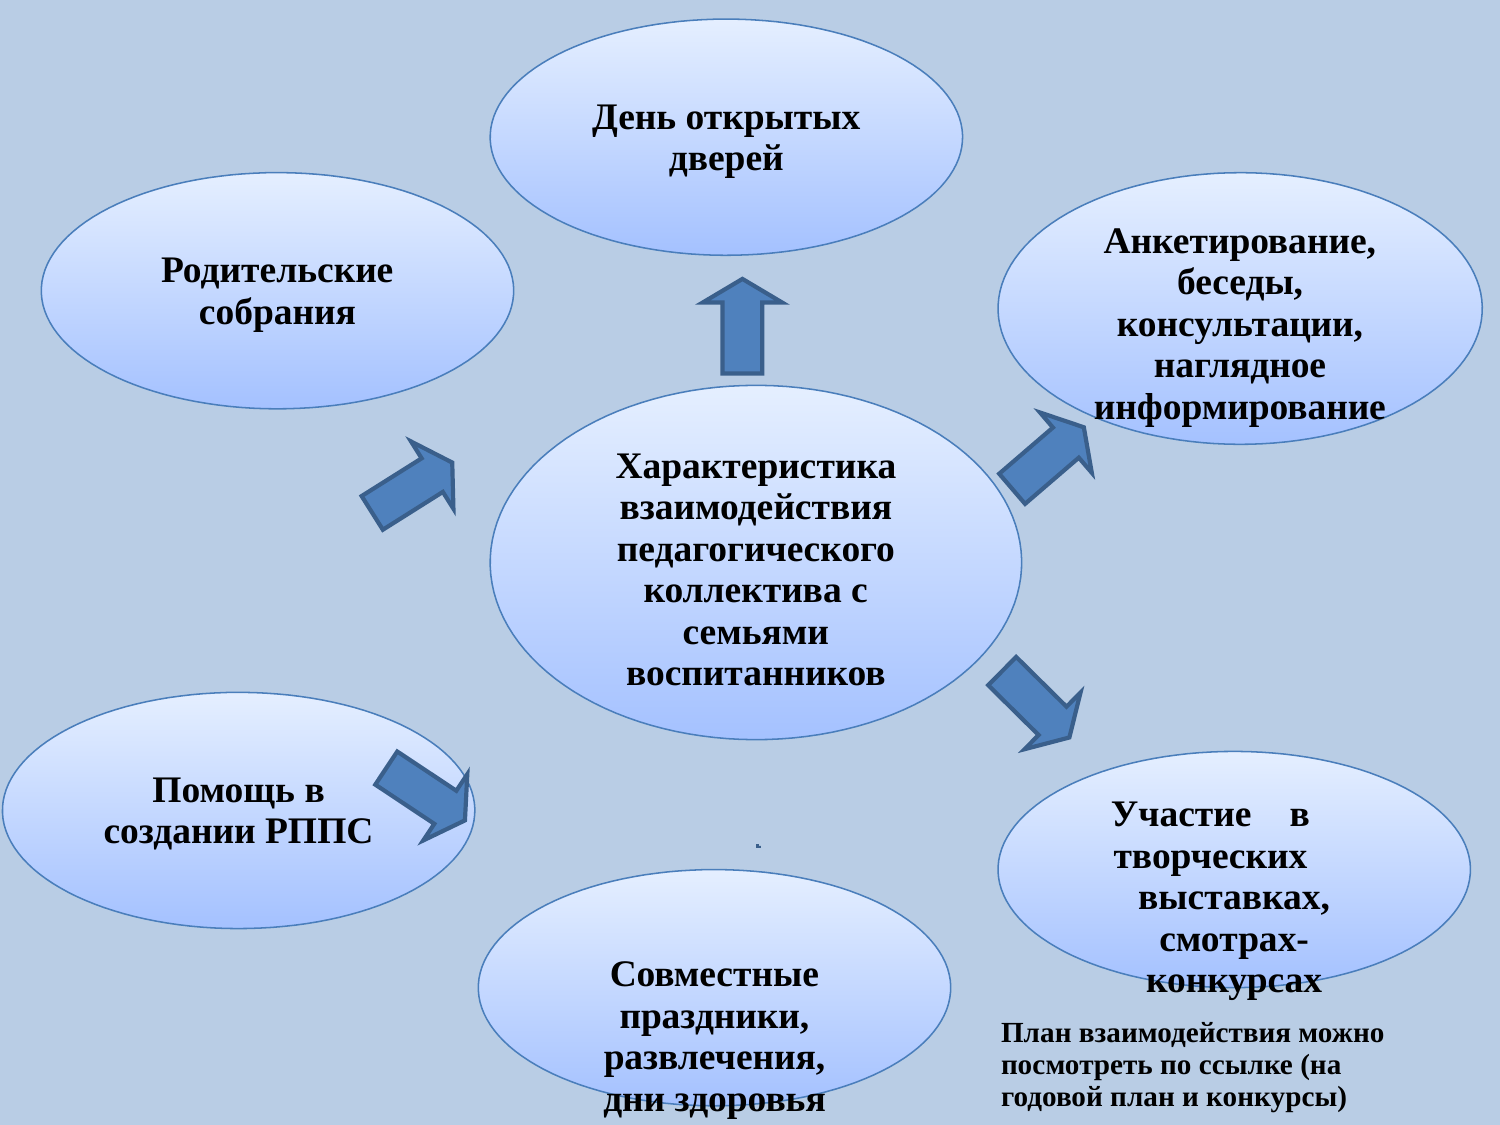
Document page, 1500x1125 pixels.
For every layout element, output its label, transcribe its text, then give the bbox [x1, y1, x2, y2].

text_box Совместные праздники, развлечения, дни здоровья [478, 869, 951, 1106]
text_box [361, 441, 454, 530]
text_box План взаимодействия можно посмотреть по ссылке (на годовой план и конкурсы) [986, 1008, 1459, 1121]
text_box Участие в творческих выставках, смотрах-конкурсах [998, 751, 1471, 988]
text_box Родительские собрания [41, 172, 514, 409]
text_box Характеристика взаимодействия педагогического коллектива с семьями воспитанников [490, 385, 1022, 740]
text_box [999, 412, 1092, 504]
text_box [375, 751, 468, 841]
text_box [988, 656, 1081, 750]
text_box День открытых дверей [490, 19, 963, 256]
text_box [702, 278, 783, 374]
text_box Помощь в создании РППС [2, 692, 475, 929]
text_box Анкетирование, беседы, консультации, наглядное информирование [998, 172, 1483, 445]
